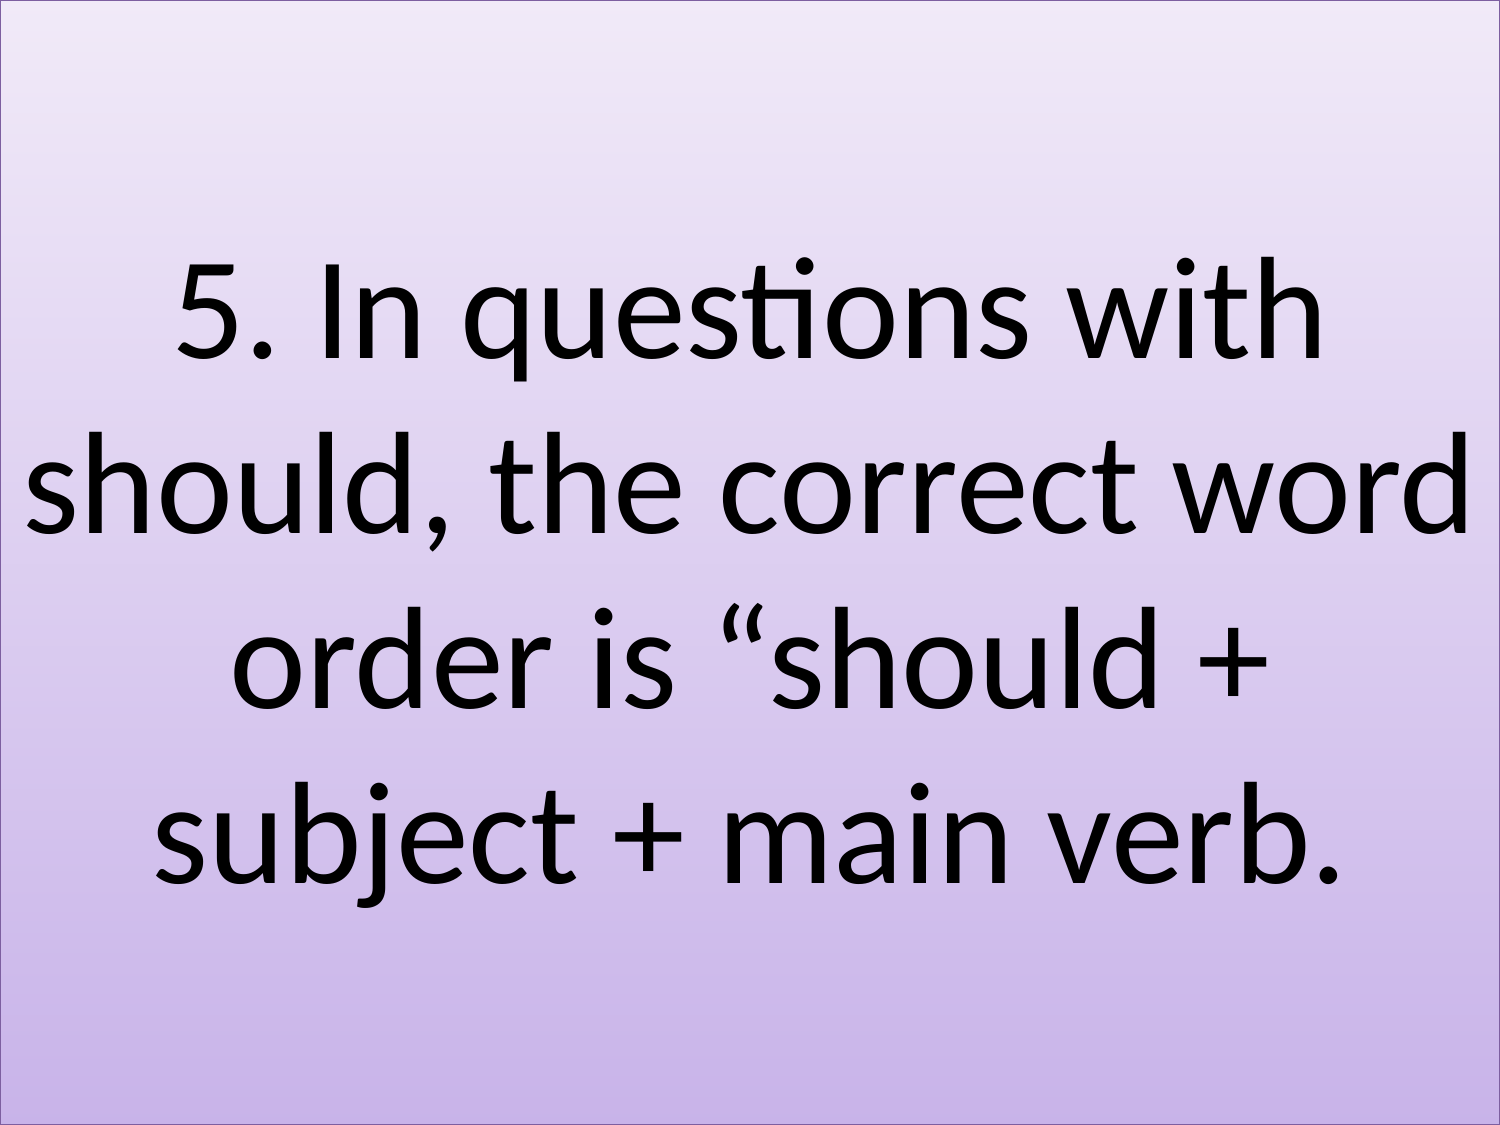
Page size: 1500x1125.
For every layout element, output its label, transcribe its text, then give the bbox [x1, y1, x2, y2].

title 5. In questions with should, the correct word order is “should + subject + main verb. [0, 0, 1500, 1125]
